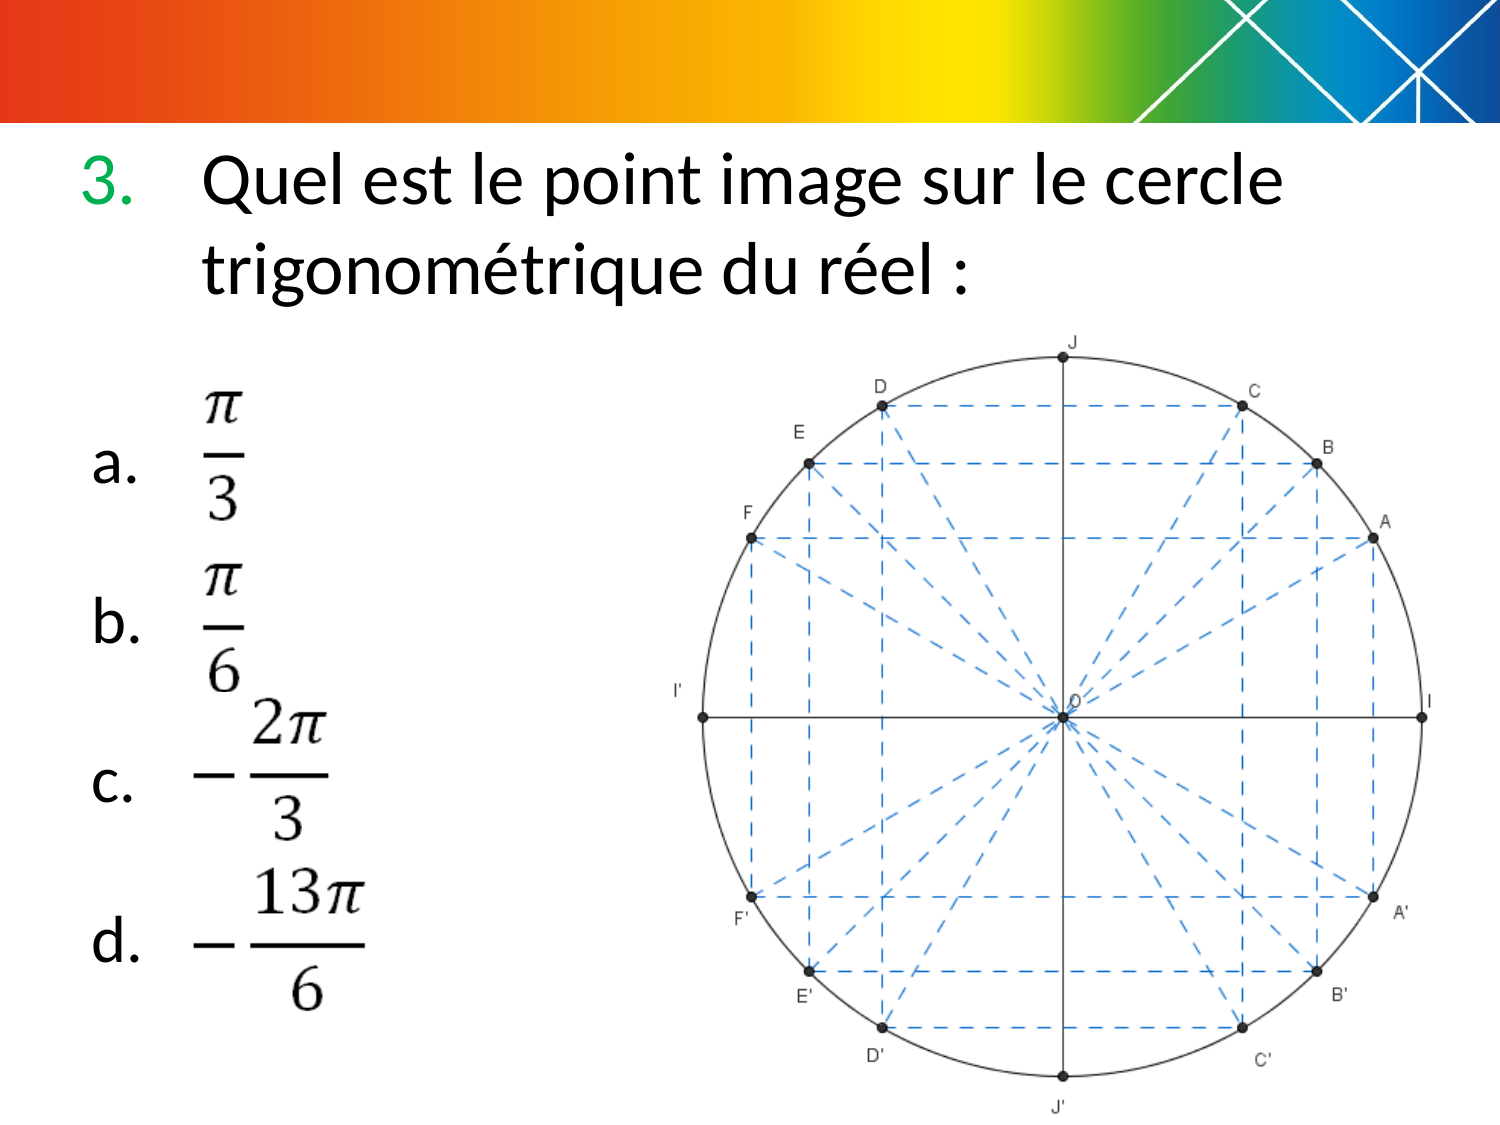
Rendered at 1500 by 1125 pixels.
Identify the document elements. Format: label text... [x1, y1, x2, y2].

picture [1340, 0, 1500, 123]
picture [0, 0, 1358, 123]
title Quel est le point image sur le cercle trigonométrique du réel : [64, 121, 1415, 317]
picture [171, 373, 279, 532]
picture [183, 550, 349, 852]
picture [659, 324, 1447, 1124]
text_box a. b. c. d. [76, 408, 562, 984]
picture [183, 857, 384, 1019]
